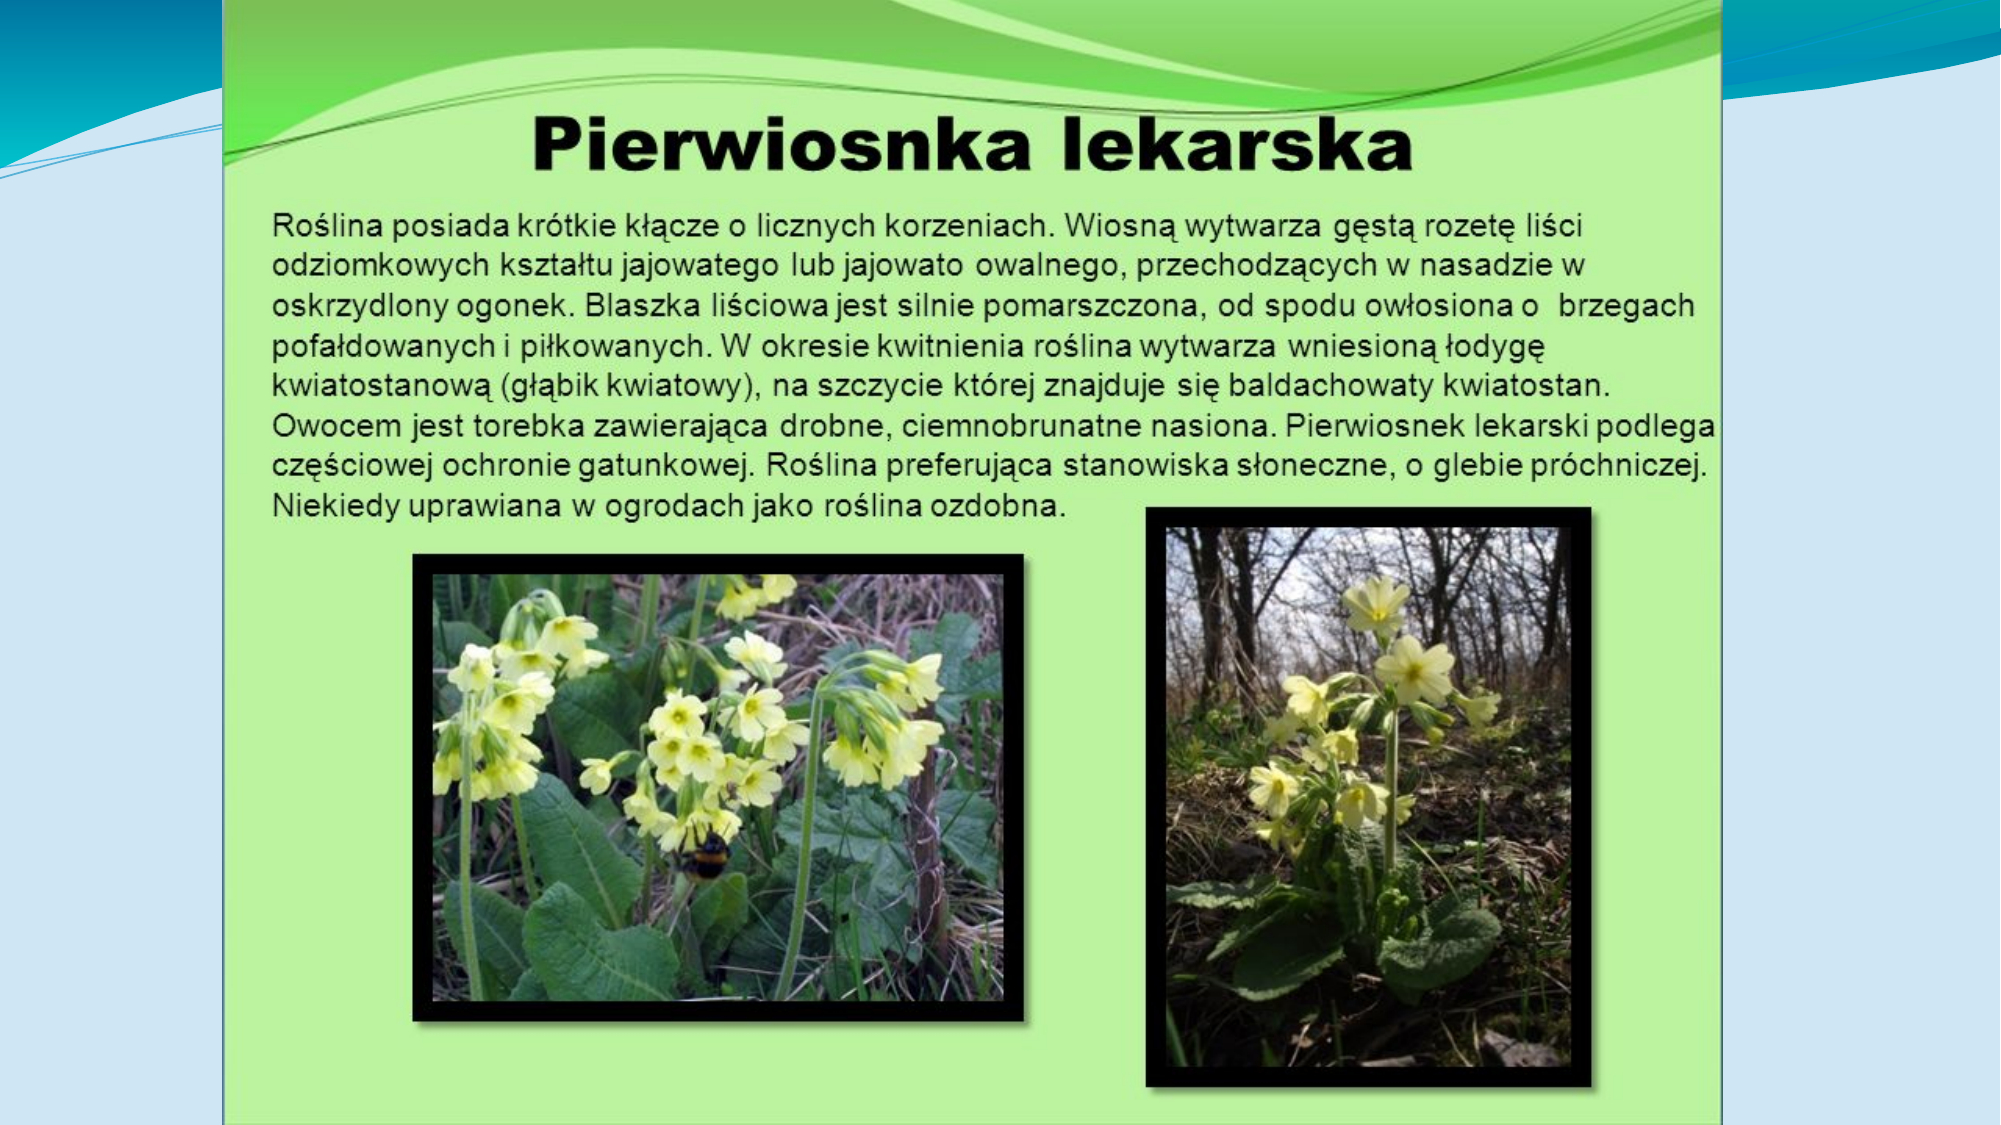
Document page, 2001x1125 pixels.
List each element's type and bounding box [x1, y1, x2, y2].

picture [222, 0, 1723, 1125]
